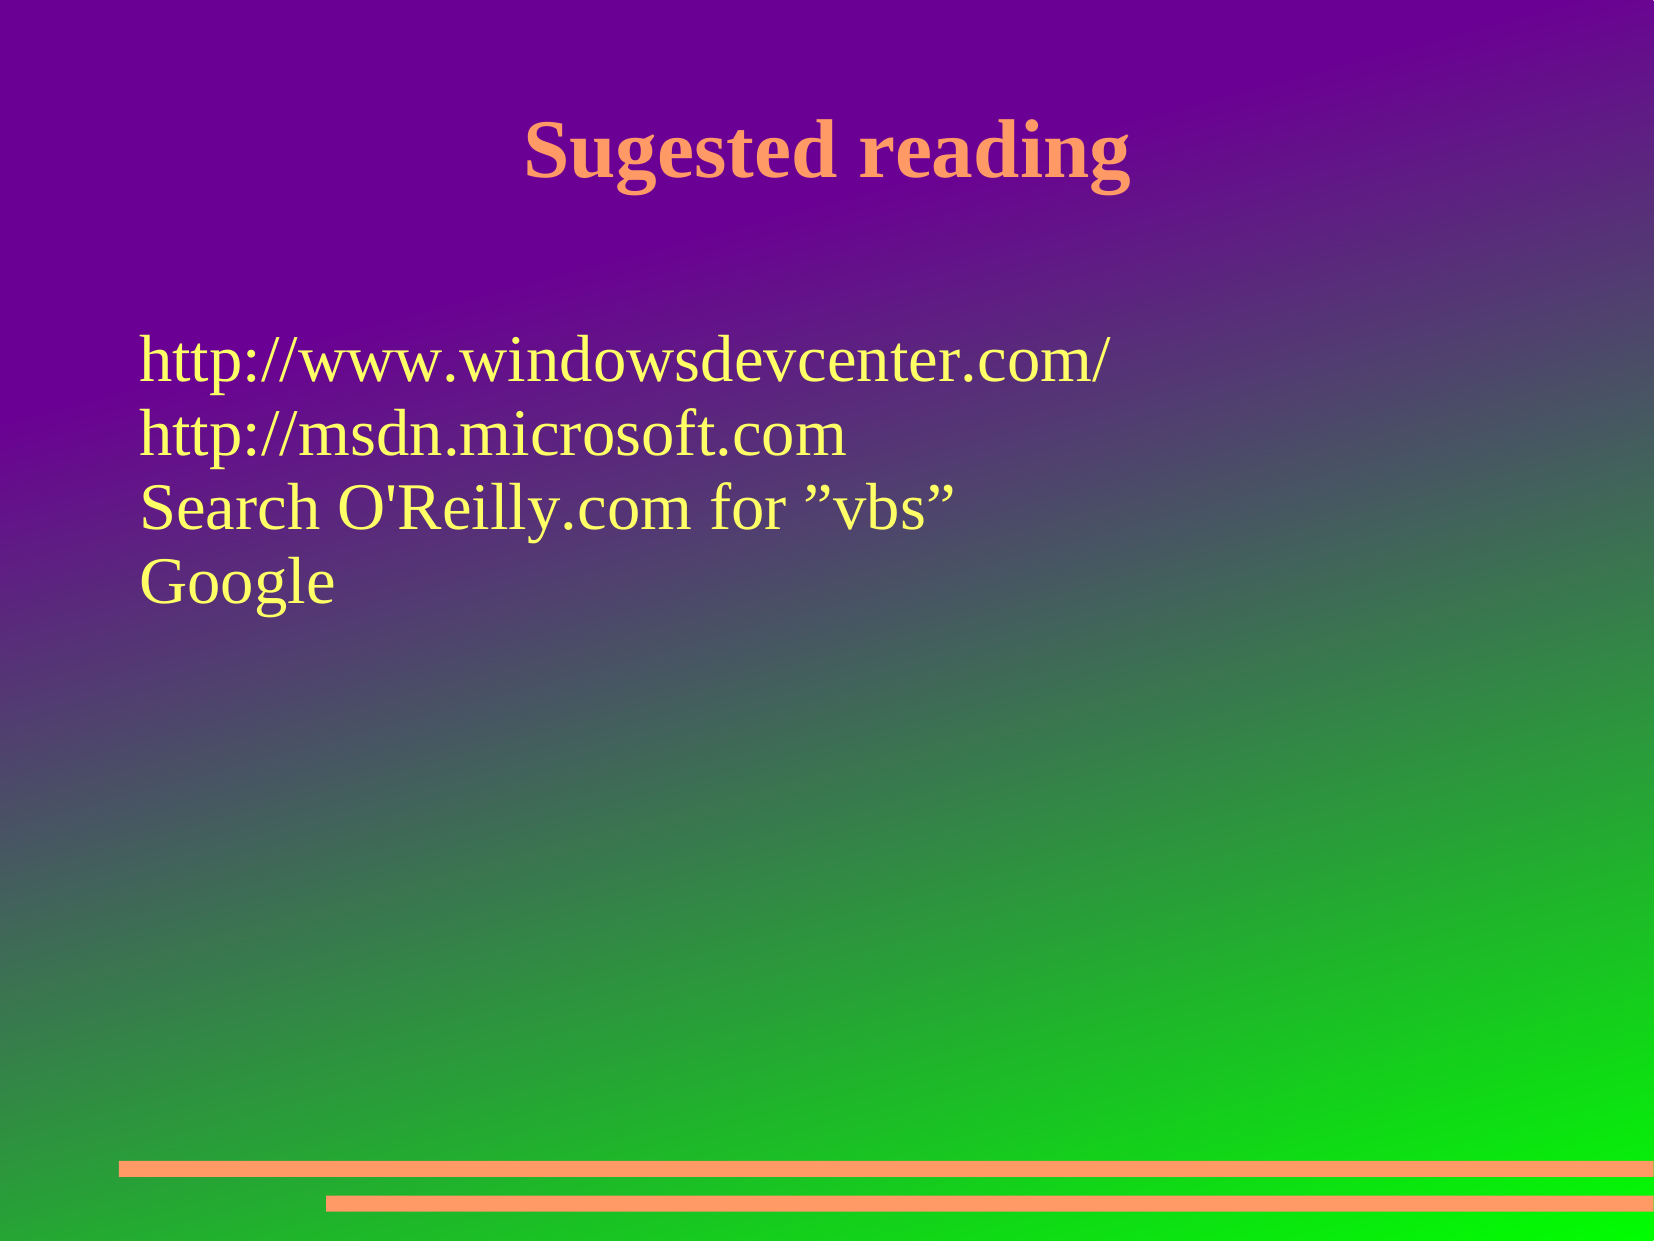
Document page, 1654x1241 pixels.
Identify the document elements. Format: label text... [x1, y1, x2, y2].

title Sugested reading [121, 46, 1534, 254]
list http://www.windowsdevcenter.com/ http://msdn.microsoft.com Search O'Reilly.com for ”vbs” Google [121, 322, 1561, 1133]
